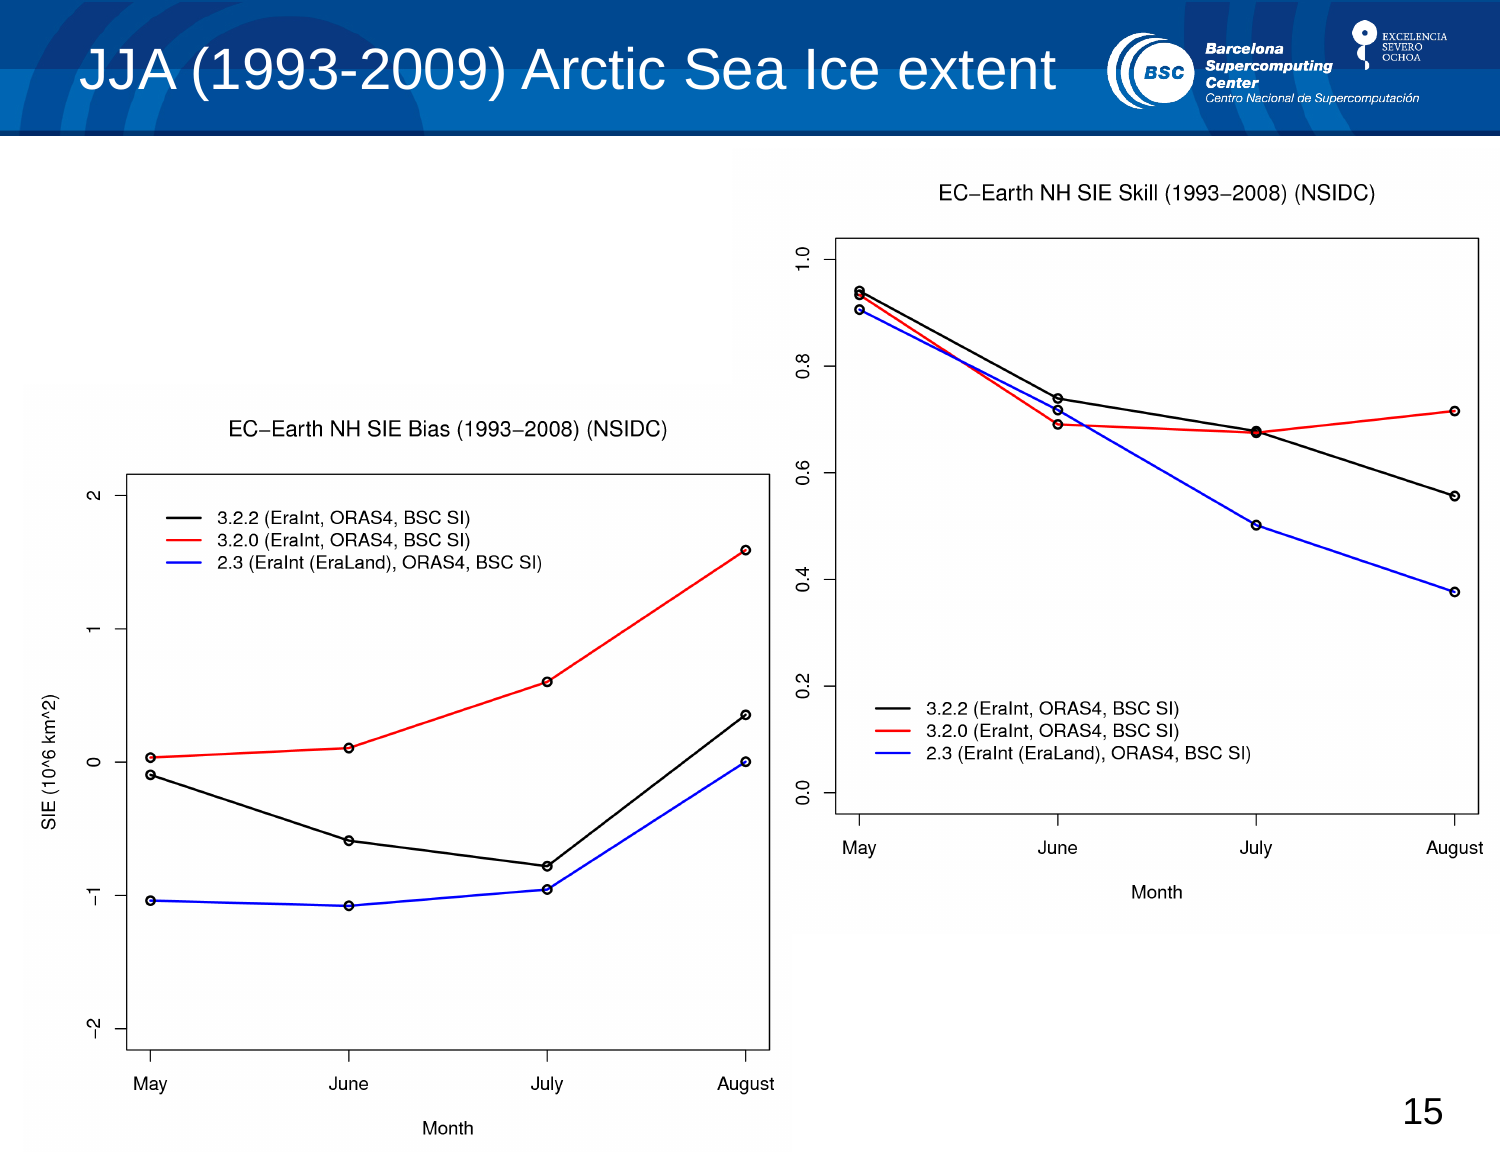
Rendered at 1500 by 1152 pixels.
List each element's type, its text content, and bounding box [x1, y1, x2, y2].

title JJA (1993-2009) Arctic Sea Ice extent [65, 23, 1081, 138]
picture [0, 0, 1500, 136]
picture [23, 148, 1500, 1152]
